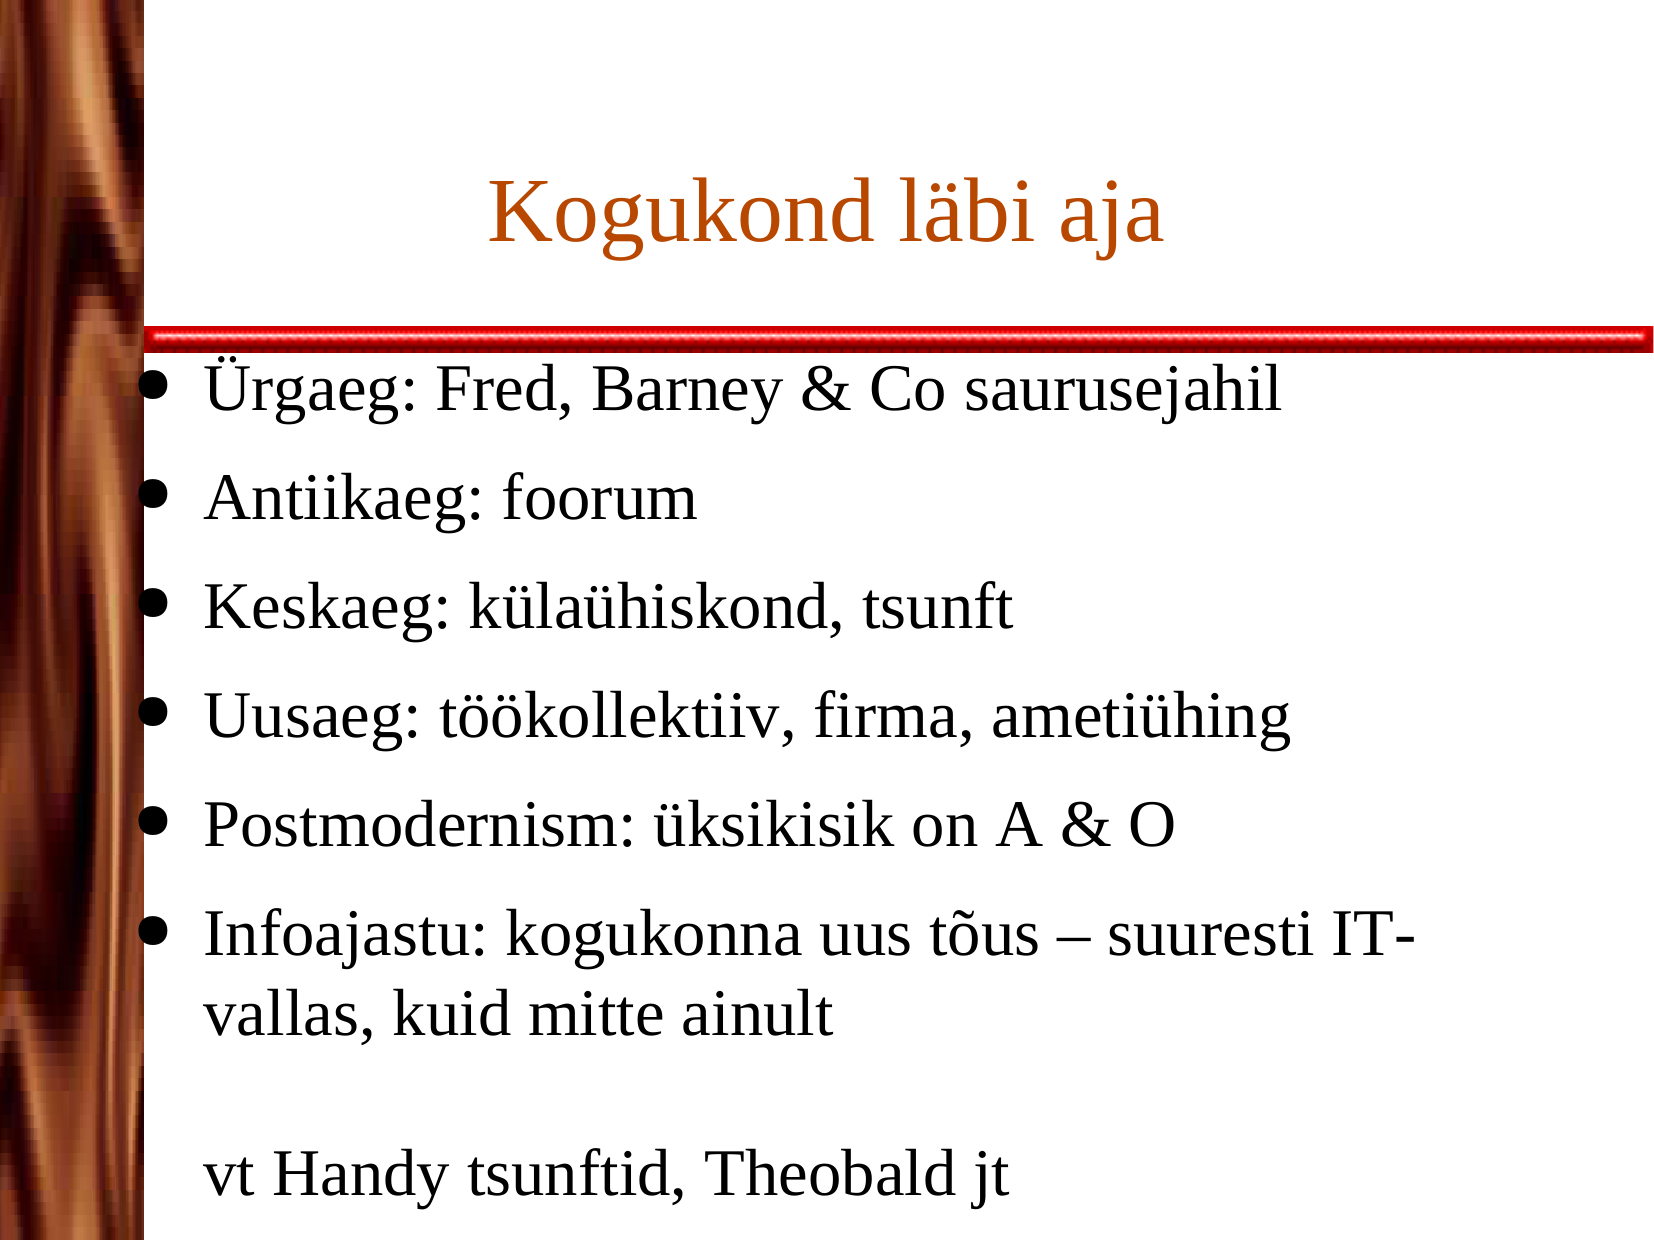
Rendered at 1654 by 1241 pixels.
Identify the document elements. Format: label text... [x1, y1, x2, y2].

list Ürgaeg: Fred, Barney & Co saurusejahil Antiikaeg: foorum Keskaeg: külaühiskond, tsunft Uusaeg: töökollektiiv, firma, ametiühing Postmodernism: üksikisik on A & O Infoajastu: kogukonna uus tõus – suuresti IT-vallas, kuid mitte ainult vt Handy tsunftid, Theobald jt [121, 344, 1534, 1205]
title Kogukond läbi aja [121, 102, 1534, 310]
picture [0, 0, 1654, 1240]
